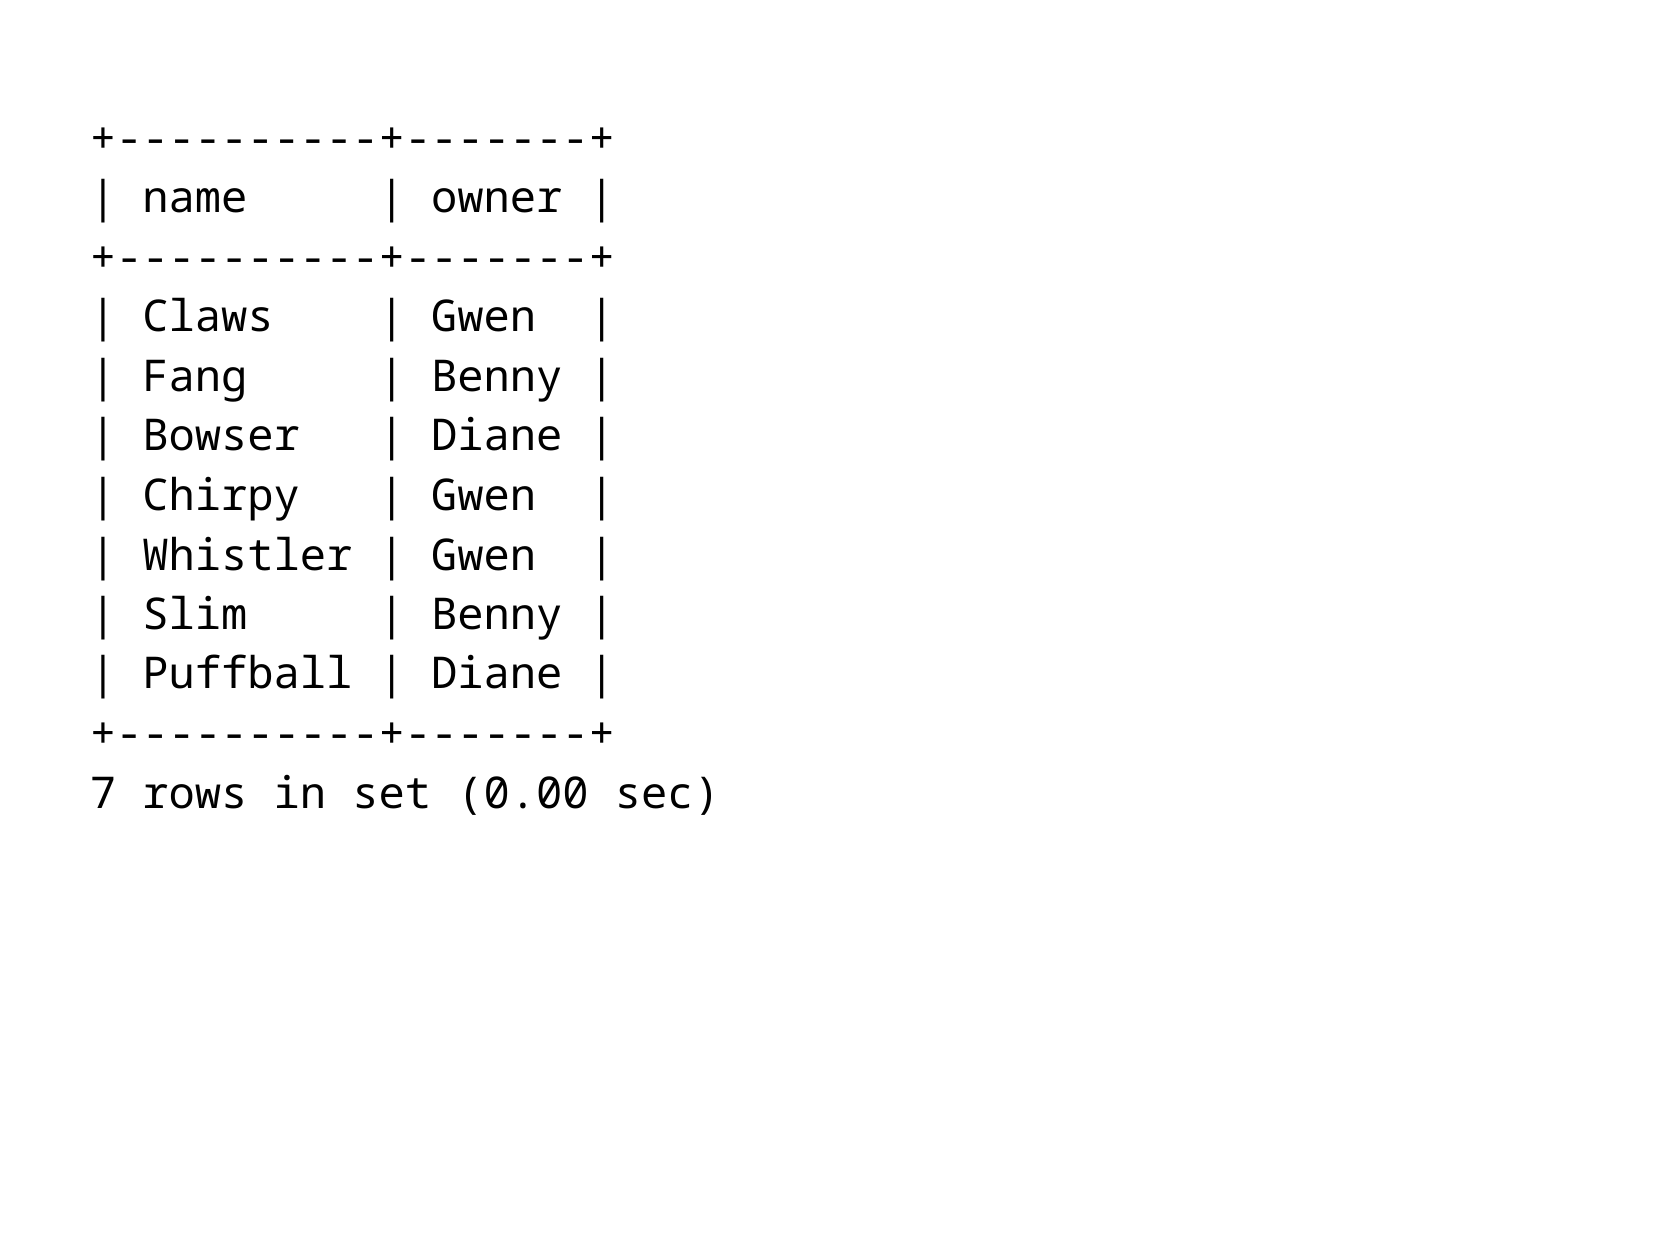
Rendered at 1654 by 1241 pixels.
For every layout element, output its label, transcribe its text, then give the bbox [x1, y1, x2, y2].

text_box +----------+-------+ | name | owner | +----------+-------+ | Claws | Gwen | | Fang | Benny | | Bowser | Diane | | Chirpy | Gwen | | Whistler | Gwen | | Slim | Benny | | Puffball | Diane | +----------+-------+ 7 rows in set (0.00 sec) [75, 99, 1576, 739]
